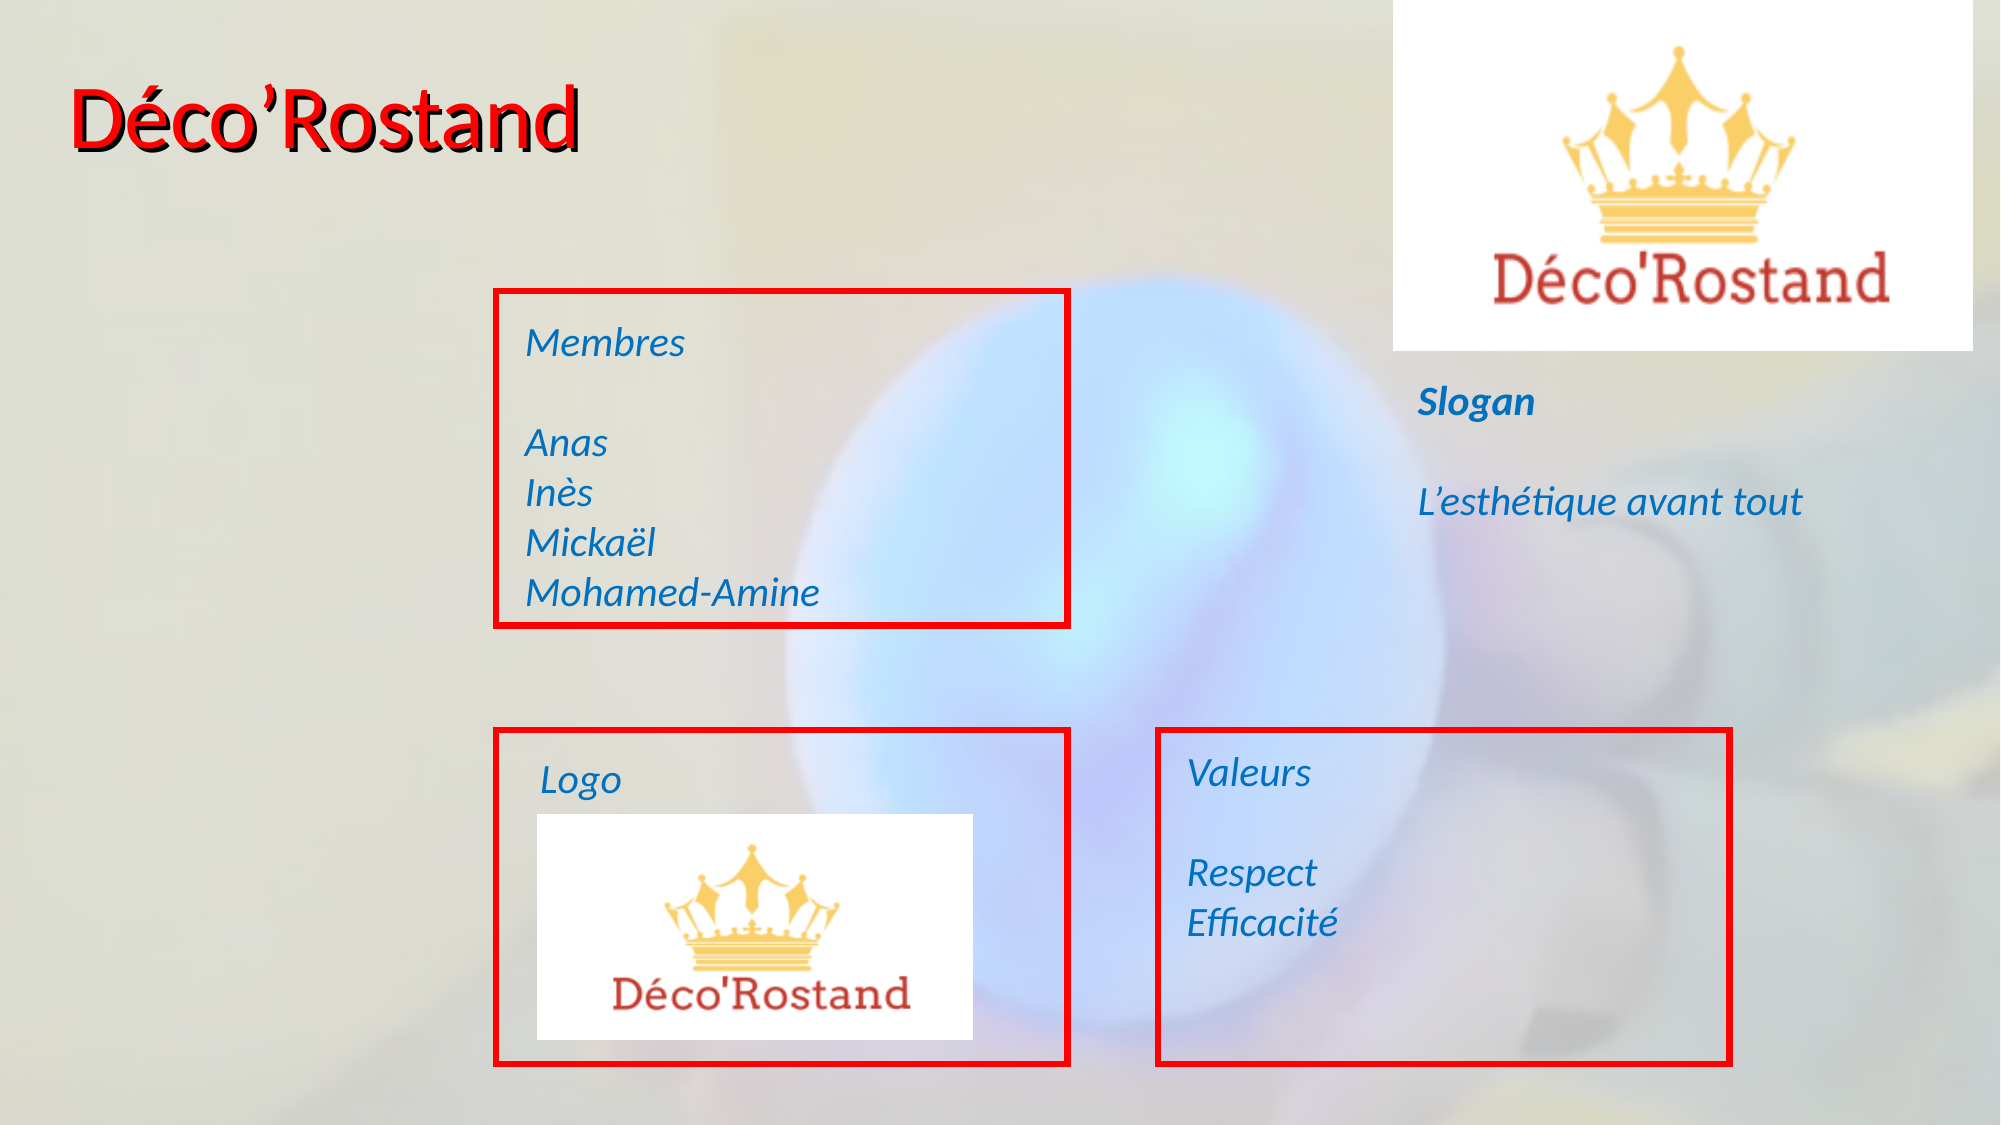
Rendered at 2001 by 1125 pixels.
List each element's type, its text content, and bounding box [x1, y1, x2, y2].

text_box Logo [525, 744, 1083, 1060]
text_box Déco’Rostand [53, 49, 728, 176]
picture [537, 814, 973, 1040]
picture [1393, 0, 1973, 351]
text_box Membres Anas Inès Mickaël Mohamed-Amine [509, 307, 1068, 623]
text_box Valeurs Respect Efficacité [1171, 737, 1730, 953]
text_box Slogan L’esthétique avant tout [1402, 366, 1961, 532]
